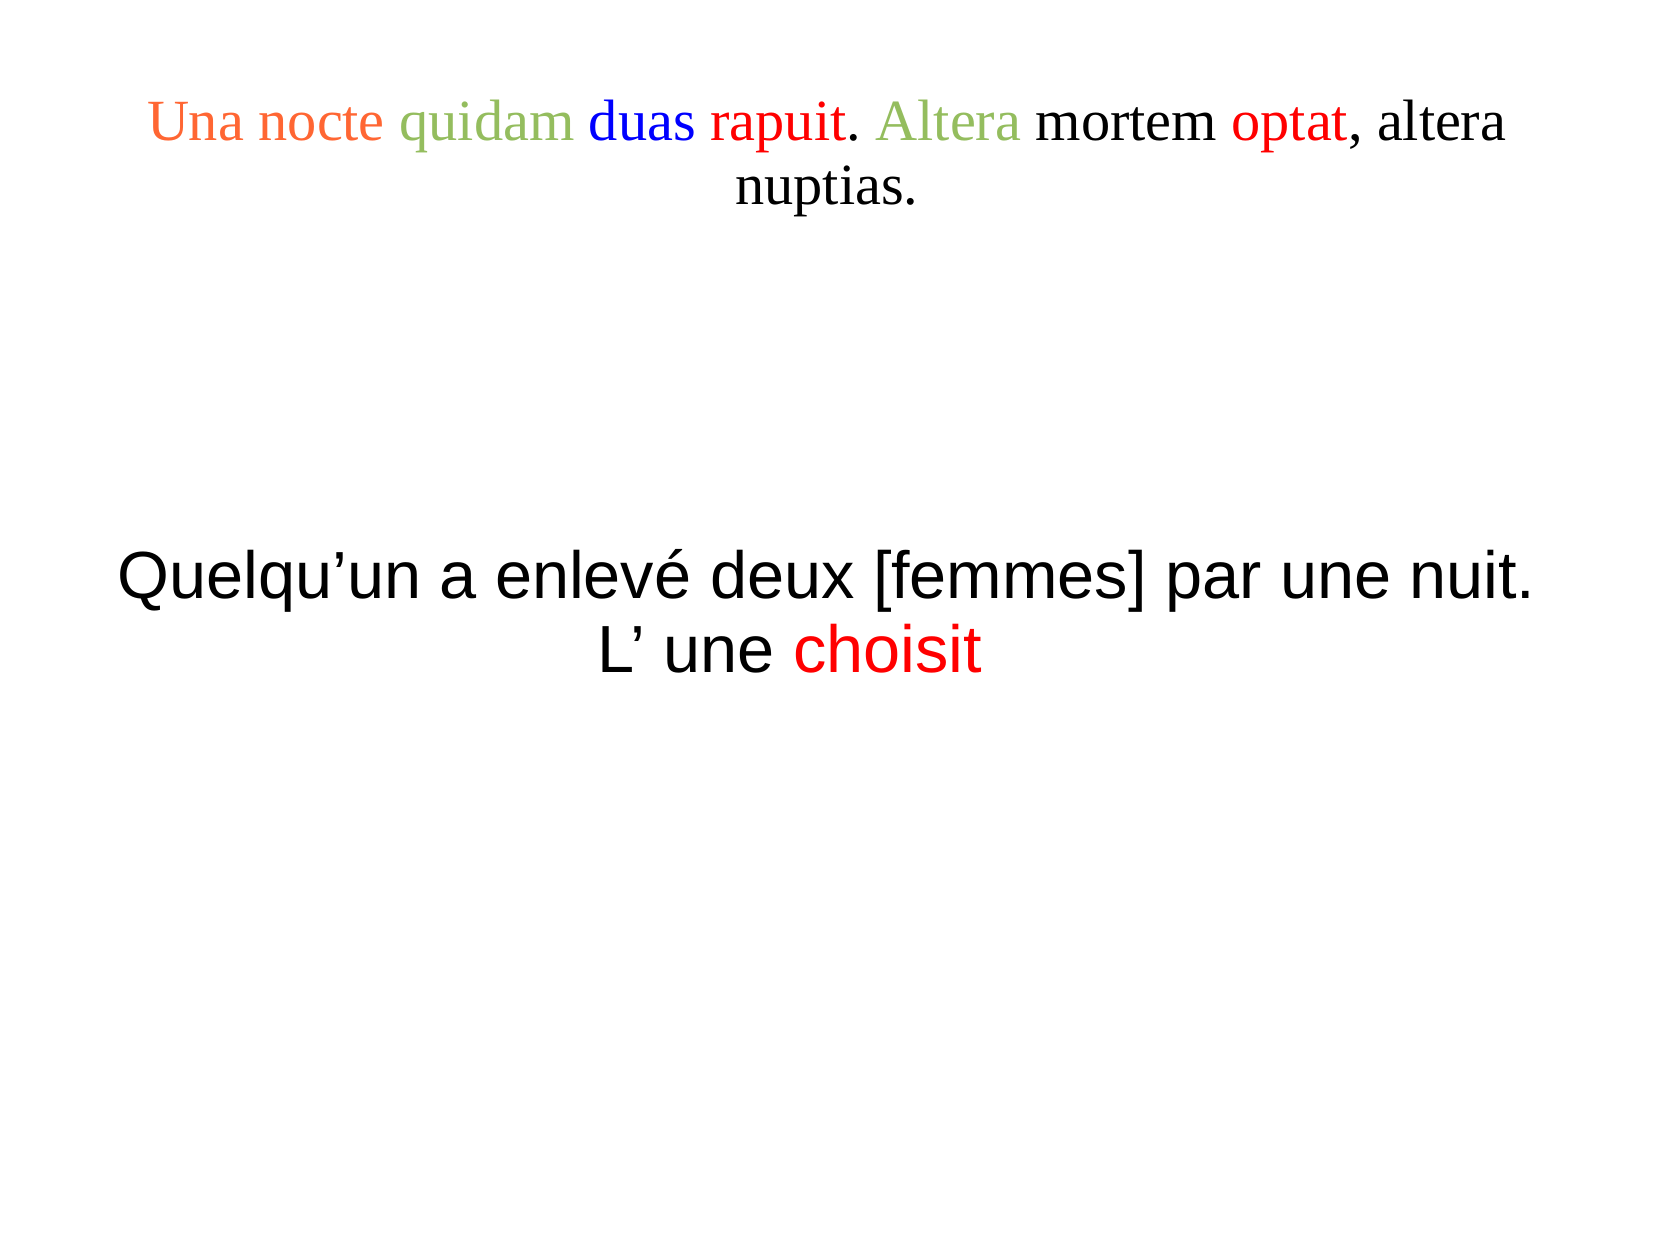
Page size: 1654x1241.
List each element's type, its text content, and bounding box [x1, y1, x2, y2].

subtitle Quelqu’un a enlevé deux [femmes] par une nuit. L’ une choisit [82, 290, 1571, 1010]
title Una nocte quidam duas rapuit. Altera mortem optat, altera nuptias. [82, 49, 1571, 257]
